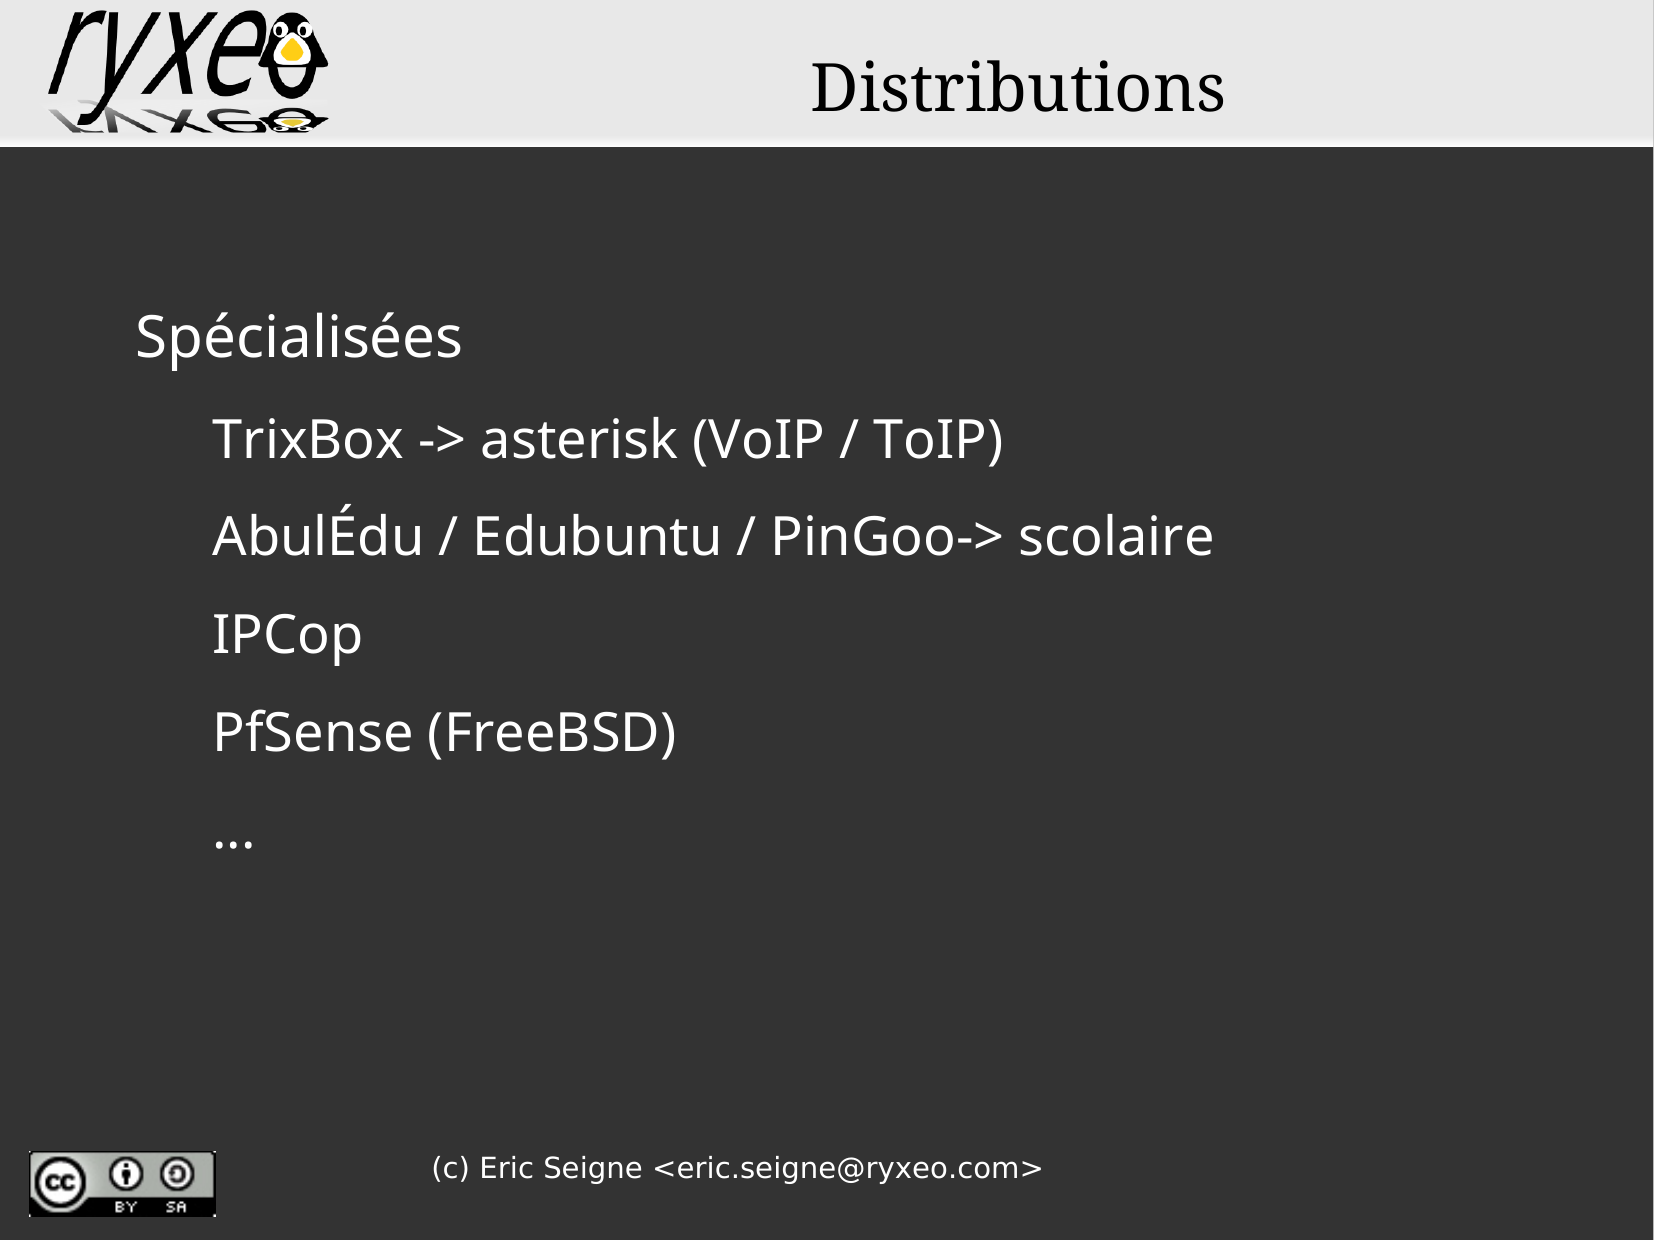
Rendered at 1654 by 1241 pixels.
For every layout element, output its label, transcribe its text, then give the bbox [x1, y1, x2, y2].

title Distributions [442, 29, 1595, 142]
picture [0, 0, 1654, 147]
list Spécialisées TrixBox -> asterisk (VoIP / ToIP) AbulÉdu / Edubuntu / PinGoo-> scolaire IPCop PfSense (FreeBSD) ... [118, 295, 1522, 1117]
picture [29, 1151, 216, 1217]
